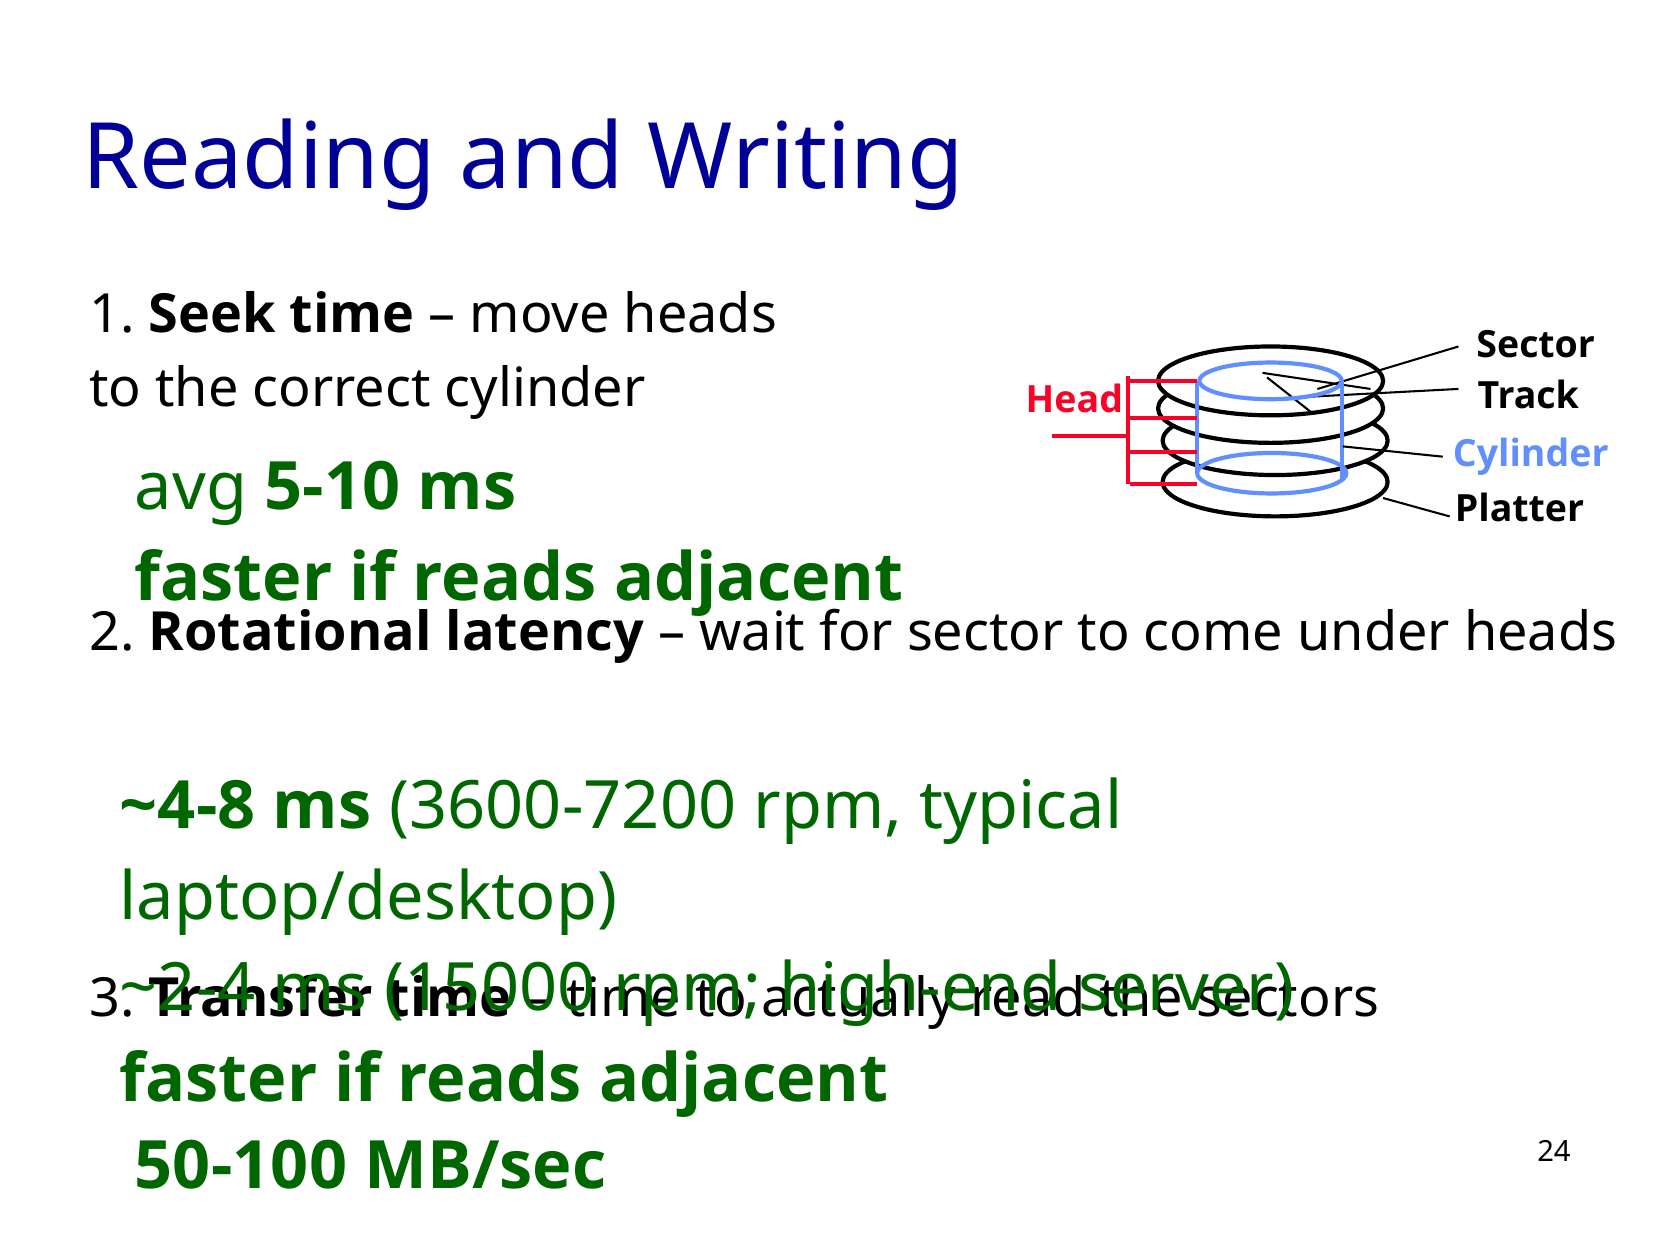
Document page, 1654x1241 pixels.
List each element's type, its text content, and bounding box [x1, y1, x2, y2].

text_box [1162, 420, 1195, 450]
text_box avg 5-10 ms faster if reads adjacent [120, 431, 1006, 668]
text_box ~4-8 ms (3600-7200 rpm, typical laptop/desktop) ~2-4 ms (15000 rpm; high-end server) faster if reads adjacent [105, 750, 1591, 987]
text_box [1162, 448, 1388, 517]
text_box [1331, 389, 1340, 394]
text_box [1199, 387, 1340, 464]
text_box [1344, 395, 1388, 449]
text_box [1344, 372, 1384, 393]
text_box [1158, 383, 1195, 416]
text_box Head [1130, 383, 1134, 416]
list 1. Seek time – move heads to the correct cylinder 2. Rotational latency – wait for sector to come under heads 3. Transfer time – time to actually read the sectors [60, 275, 1636, 1186]
text_box Cylinder [1442, 431, 1620, 479]
text_box [1200, 456, 1340, 491]
text_box Sector [1466, 323, 1606, 370]
text_box Head [1015, 377, 1126, 425]
text_box 50-100 MB/sec [120, 1110, 1606, 1241]
title Reading and Writing [82, 49, 1571, 257]
text_box Platter [1444, 486, 1595, 534]
text_box [1158, 346, 1377, 379]
text_box [1202, 365, 1339, 397]
text_box Track [1467, 374, 1590, 421]
